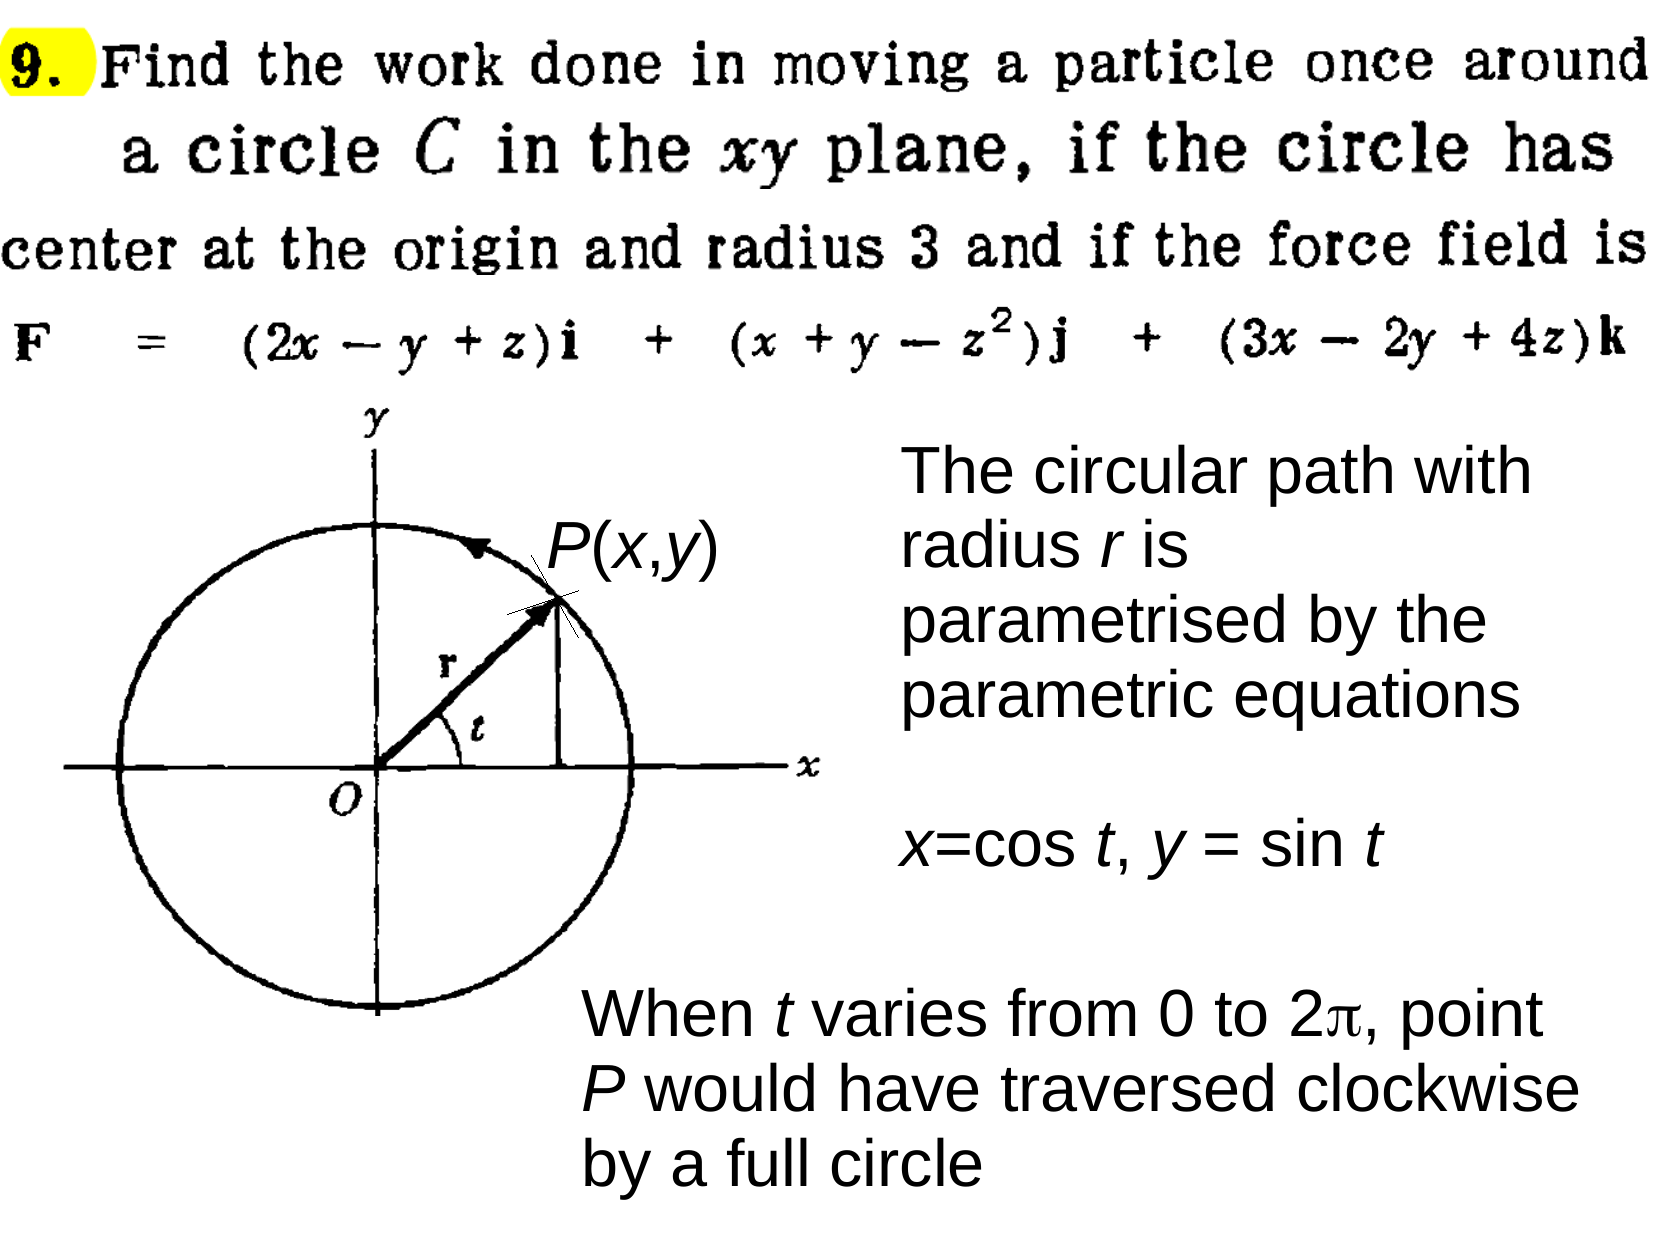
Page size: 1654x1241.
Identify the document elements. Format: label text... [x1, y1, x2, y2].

text_box When t varies from 0 to 2p, point P would have traversed clockwise by a full circle [566, 968, 1619, 1208]
text_box P(x,y) [531, 500, 886, 591]
picture [0, 19, 1654, 189]
picture [0, 212, 1654, 275]
text_box The circular path with radius r is parametrised by the parametric equations x=cos t, y = sin t [885, 425, 1595, 889]
picture [0, 295, 1654, 1016]
